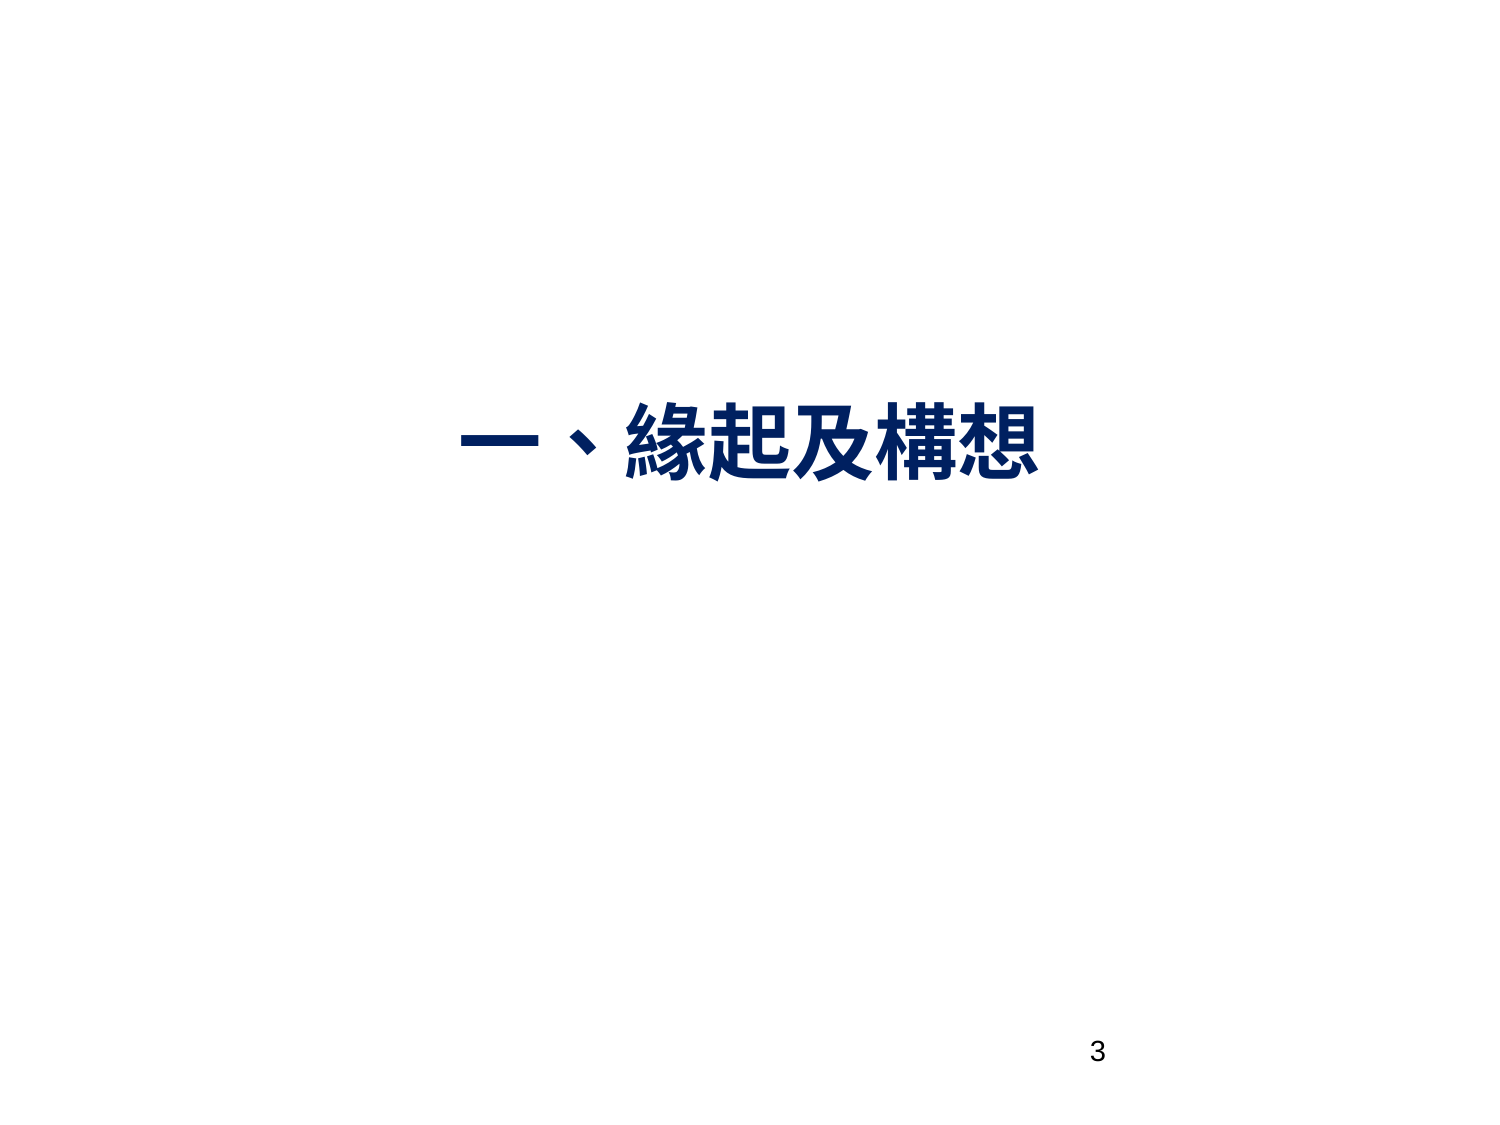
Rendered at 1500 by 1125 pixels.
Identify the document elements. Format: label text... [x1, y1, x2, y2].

text_box 2 [1074, 1024, 1426, 1103]
list 一、緣起及構想 [75, 262, 1426, 1005]
